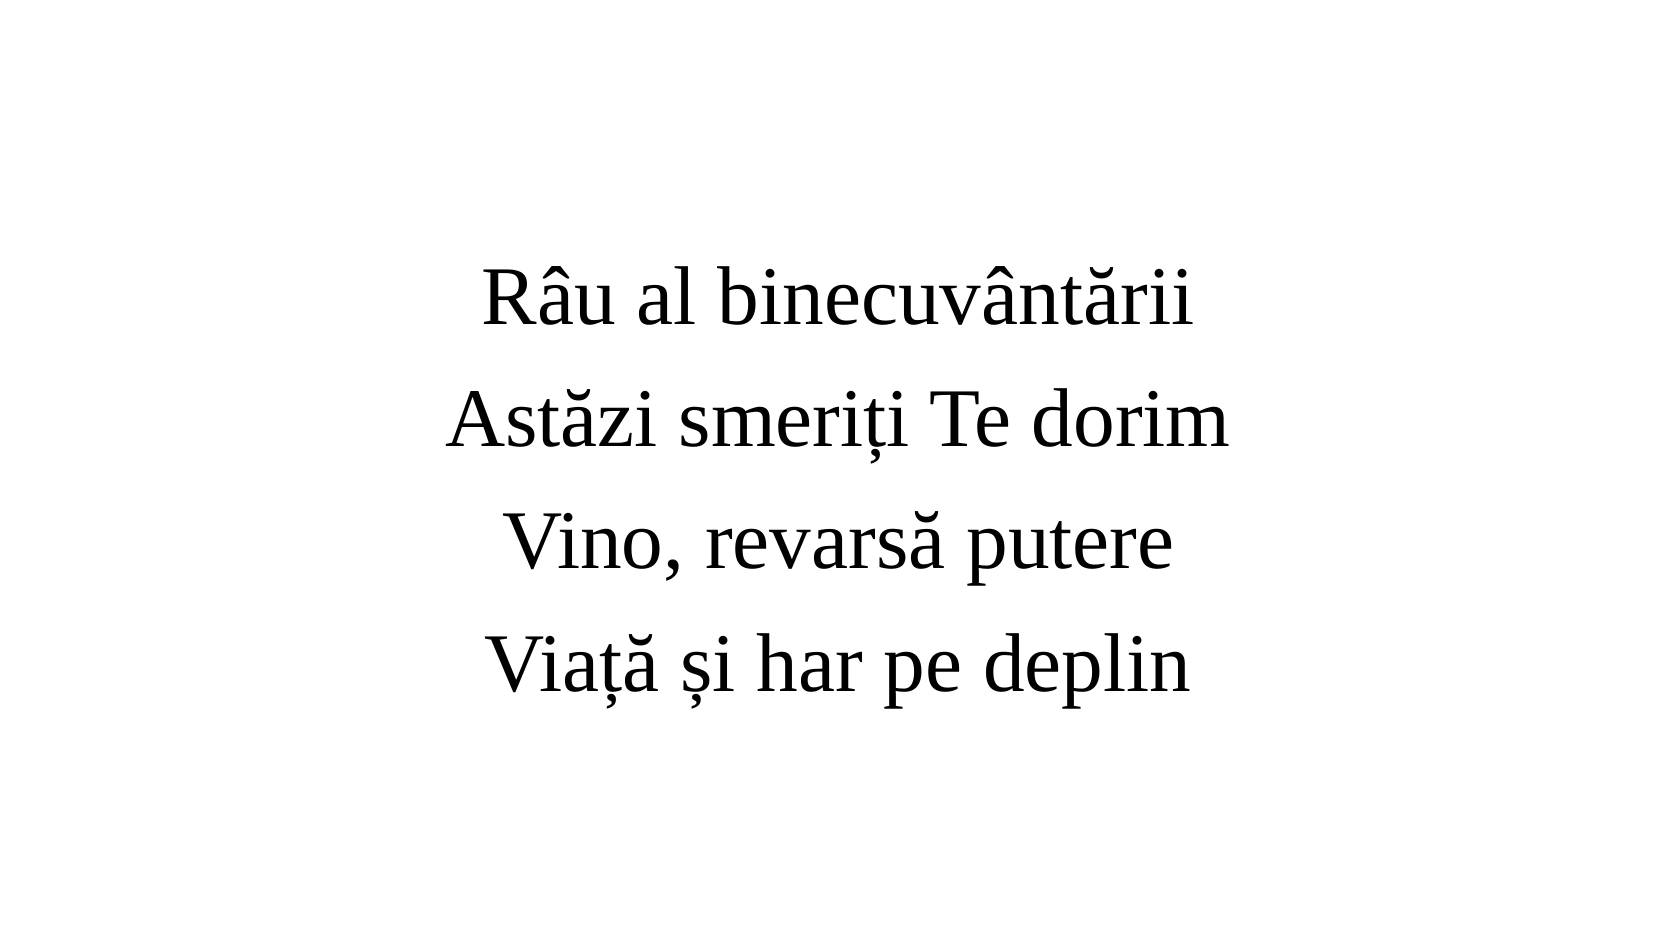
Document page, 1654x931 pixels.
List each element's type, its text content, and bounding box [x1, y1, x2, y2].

subtitle Râu al binecuvântării Astăzi smeriți Te dorim Vino, revarsă putere Viață și har pe deplin [177, 237, 1501, 712]
